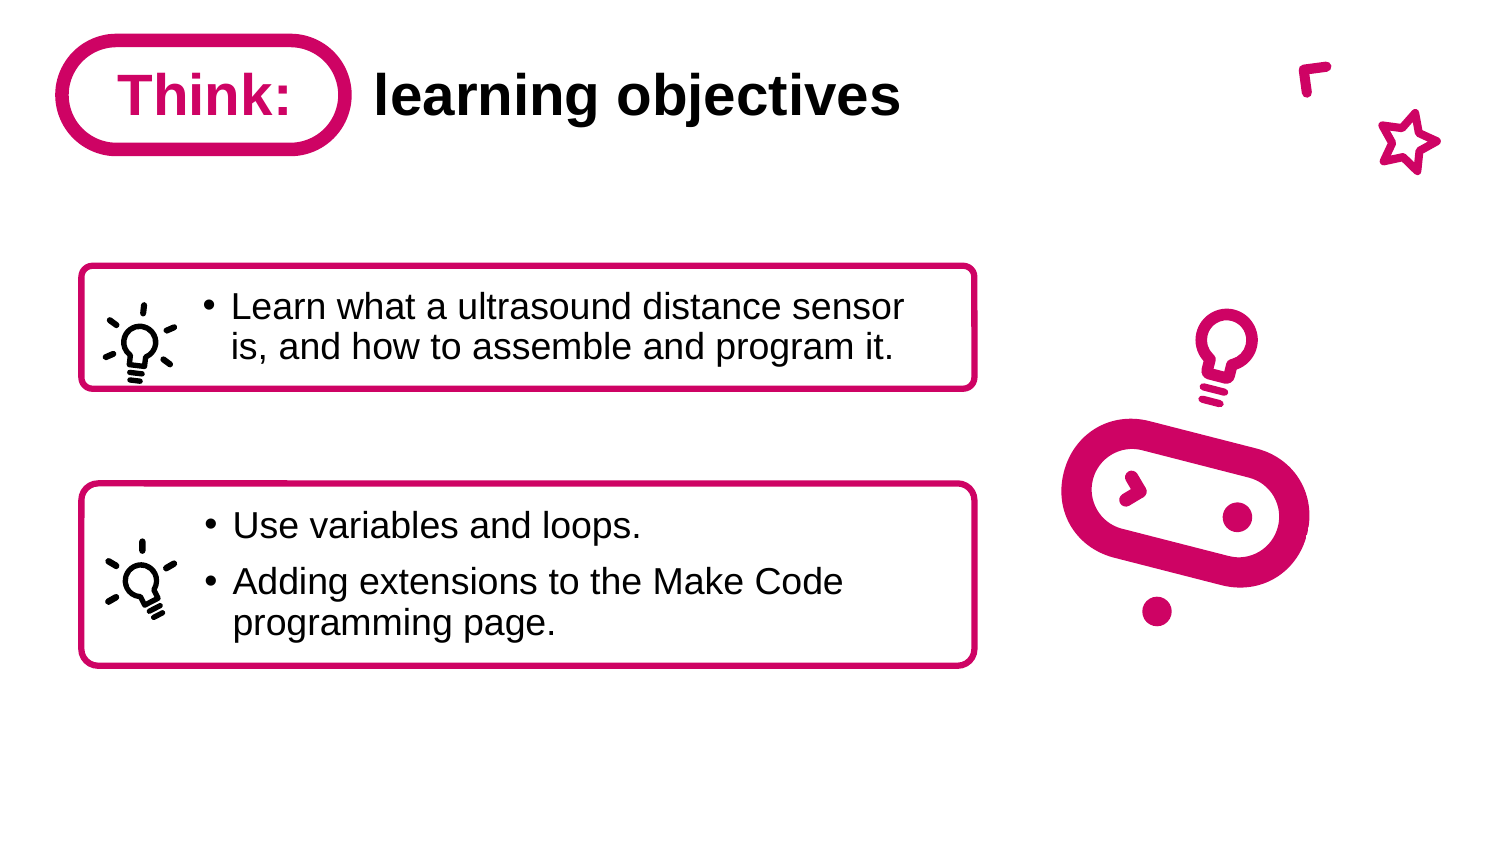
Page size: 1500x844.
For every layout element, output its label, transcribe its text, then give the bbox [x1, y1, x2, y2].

title Think: learning objectives [110, 48, 338, 142]
title Think: learning objectives [110, 34, 911, 159]
text_box Learn what a ultrasound distance sensor is, and how to assemble and program it. [81, 265, 975, 389]
picture [1275, 33, 1357, 118]
picture [102, 302, 178, 384]
picture [1378, 109, 1441, 176]
text_box Use variables and loops. Adding extensions to the Make Code programming page. [81, 483, 975, 666]
picture [1032, 278, 1357, 658]
picture [105, 538, 178, 621]
